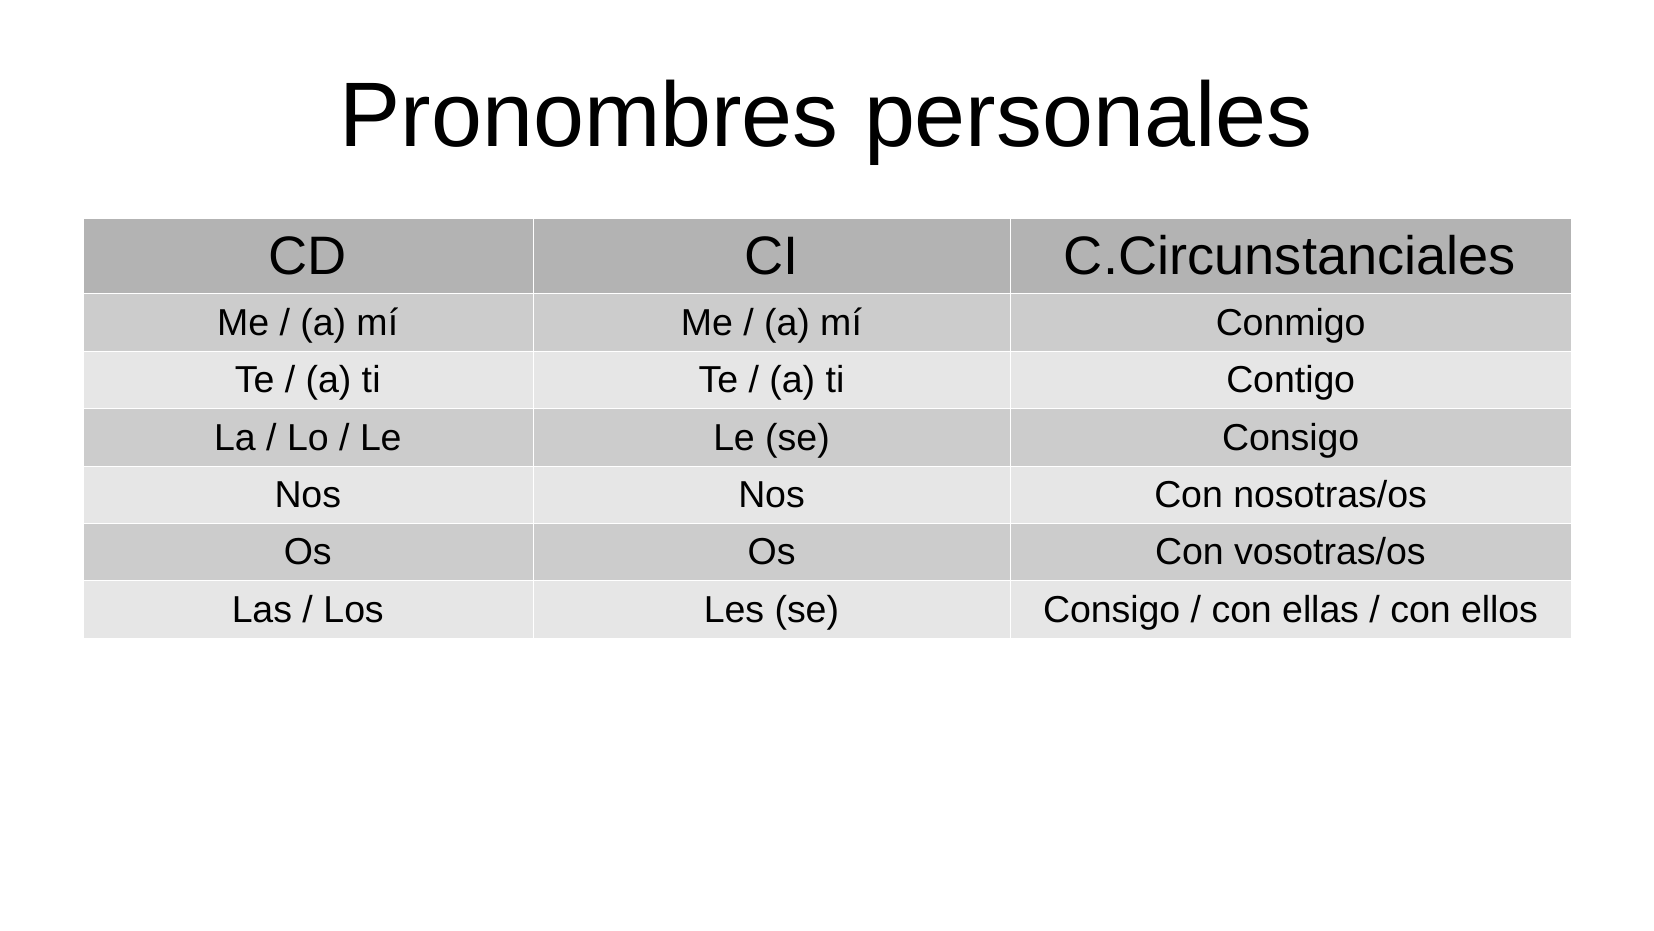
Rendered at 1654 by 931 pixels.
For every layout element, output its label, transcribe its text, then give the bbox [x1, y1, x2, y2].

title Pronombres personales [82, 37, 1571, 193]
table_cell Os [534, 524, 1010, 580]
table_cell La / Lo / Le [84, 409, 533, 466]
table_cell Me / (a) mí [84, 294, 533, 351]
table_cell Me / (a) mí [534, 294, 1010, 351]
table_cell Con vosotras/os [1011, 524, 1571, 580]
table_cell Nos [534, 467, 1010, 523]
table_cell Las / Los [84, 581, 533, 638]
table_cell Contigo [1011, 352, 1571, 408]
table_cell Con nosotras/os [1011, 467, 1571, 523]
table_cell Te / (a) ti [84, 352, 533, 408]
table_header CD [84, 219, 533, 293]
table_cell Conmigo [1011, 294, 1571, 351]
table_cell Consigo [1011, 409, 1571, 466]
table_cell Te / (a) ti [534, 352, 1010, 408]
table_cell Os [84, 524, 533, 580]
table_cell Consigo / con ellas / con ellos [1011, 581, 1571, 638]
table_cell Nos [84, 467, 533, 523]
table_header C.Circunstanciales [1011, 219, 1571, 293]
table_cell Le (se) [534, 409, 1010, 466]
table_header CI [534, 219, 1010, 293]
table_cell Les (se) [534, 581, 1010, 638]
